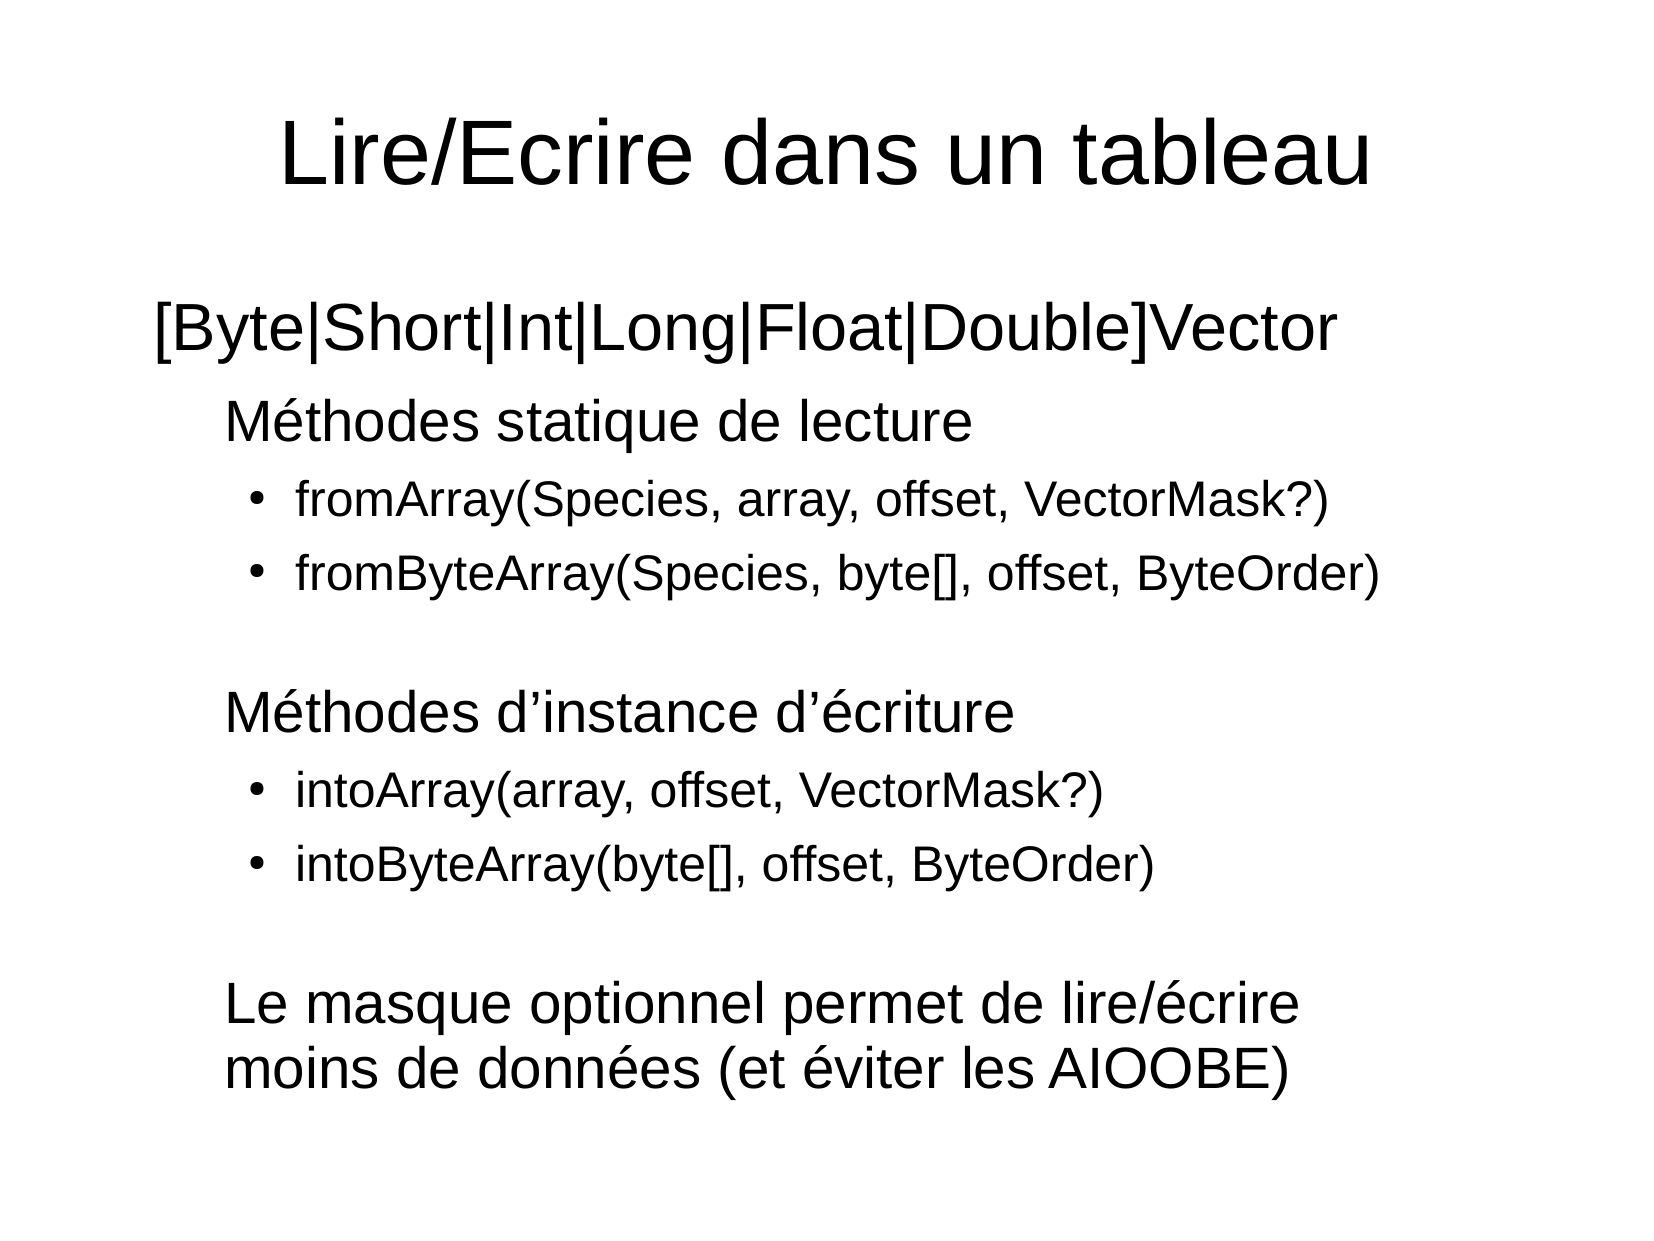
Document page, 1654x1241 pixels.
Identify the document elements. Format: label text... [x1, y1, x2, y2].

list [Byte|Short|Int|Long|Float|Double]Vector Méthodes statique de lecture fromArray(Species, array, offset, VectorMask?) fromByteArray(Species, byte[], offset, ByteOrder) Méthodes d’instance d’écriture intoArray(array, offset, VectorMask?) intoByteArray(byte[], offset, ByteOrder) Le masque optionnel permet de lire/écrire moins de données (et éviter les AIOOBE) [82, 290, 1571, 1201]
title Lire/Ecrire dans un tableau [82, 49, 1571, 257]
